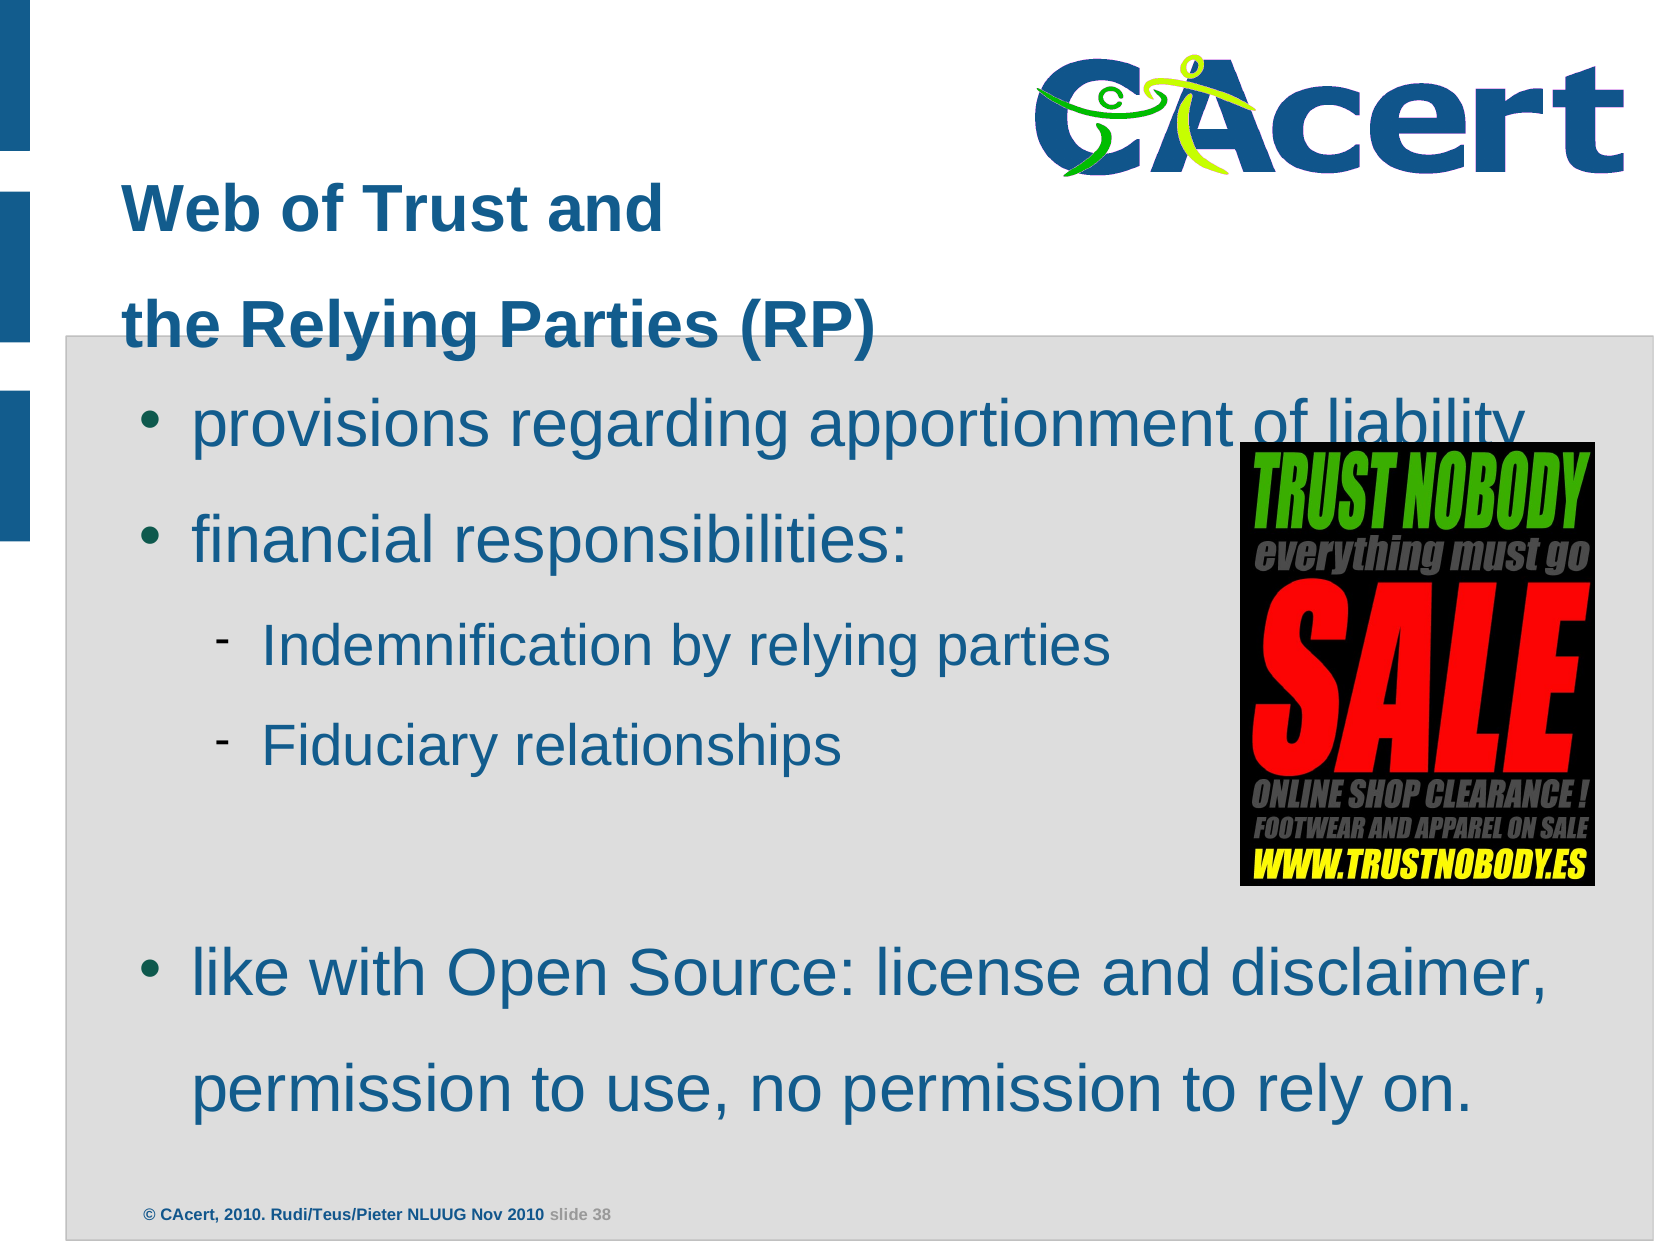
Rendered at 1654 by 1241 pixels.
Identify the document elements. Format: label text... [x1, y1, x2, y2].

title Web of Trust and the Relying Parties (RP) [121, 150, 1533, 342]
picture [1033, 53, 1625, 178]
picture [1240, 442, 1595, 886]
list provisions regarding apportionment of liability financial responsibilities: Indemnification by relying parties Fiduciary relationships like with Open Source: license and disclaimer, permission to use, no permission to rely on. [121, 344, 1594, 1238]
